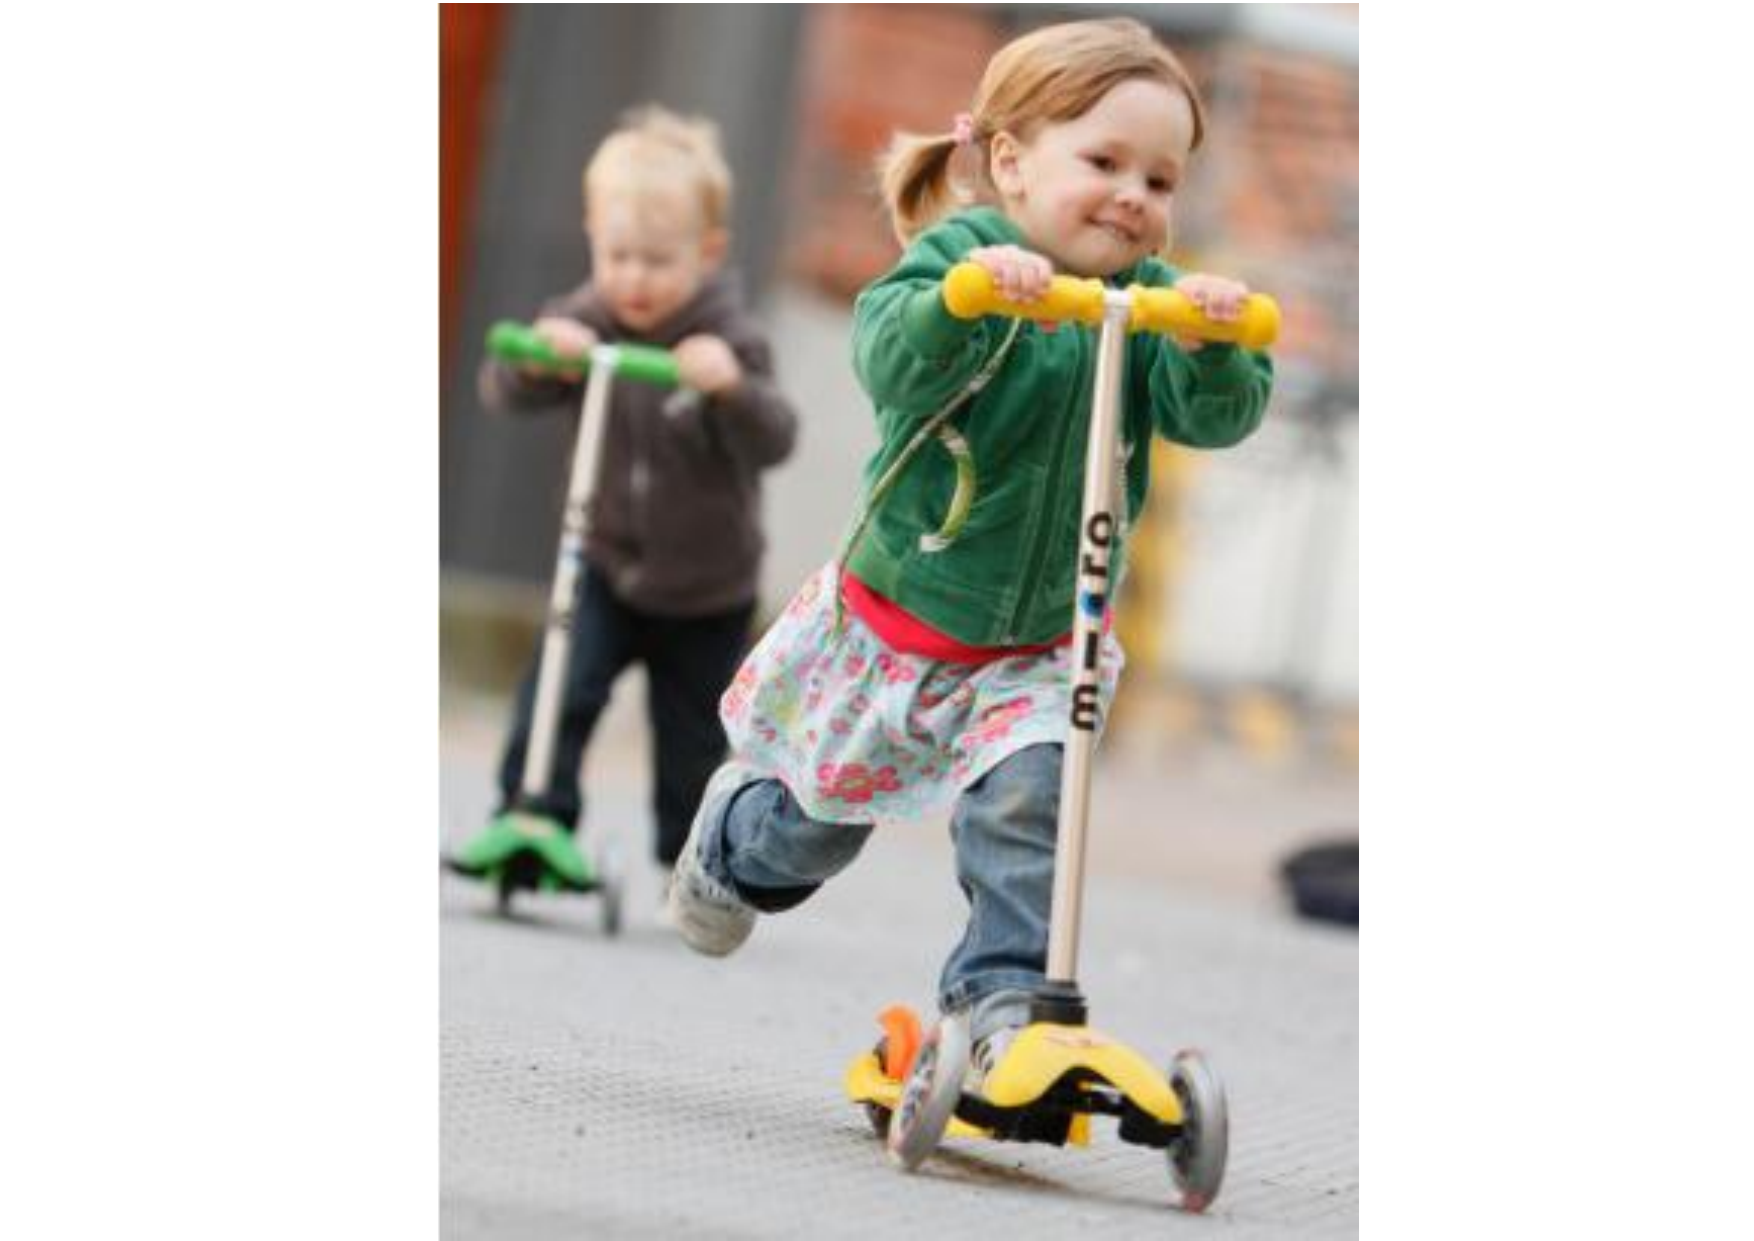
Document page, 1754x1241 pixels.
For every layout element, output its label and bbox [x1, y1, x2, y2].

picture [437, 3, 1359, 1241]
